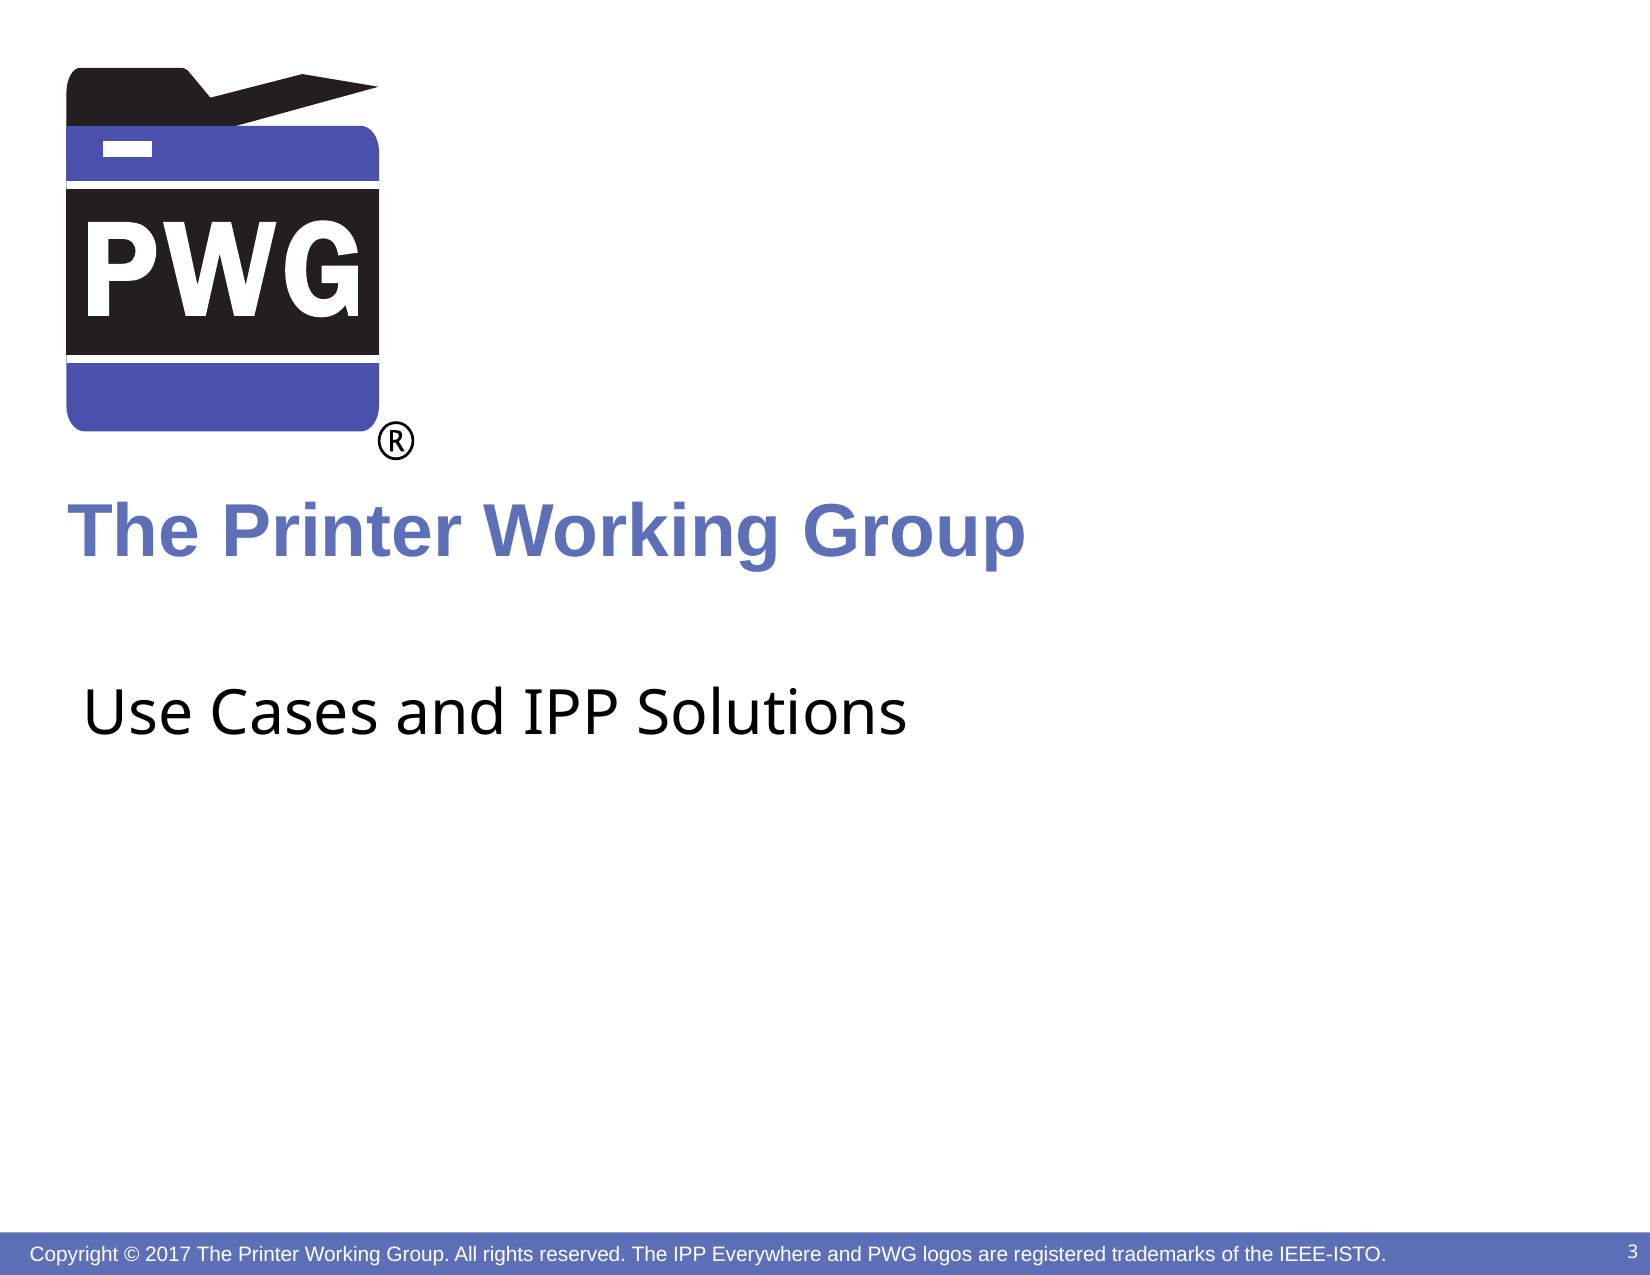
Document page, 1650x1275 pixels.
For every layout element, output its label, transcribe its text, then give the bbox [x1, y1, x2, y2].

title Use Cases and IPP Solutions [82, 592, 1568, 829]
